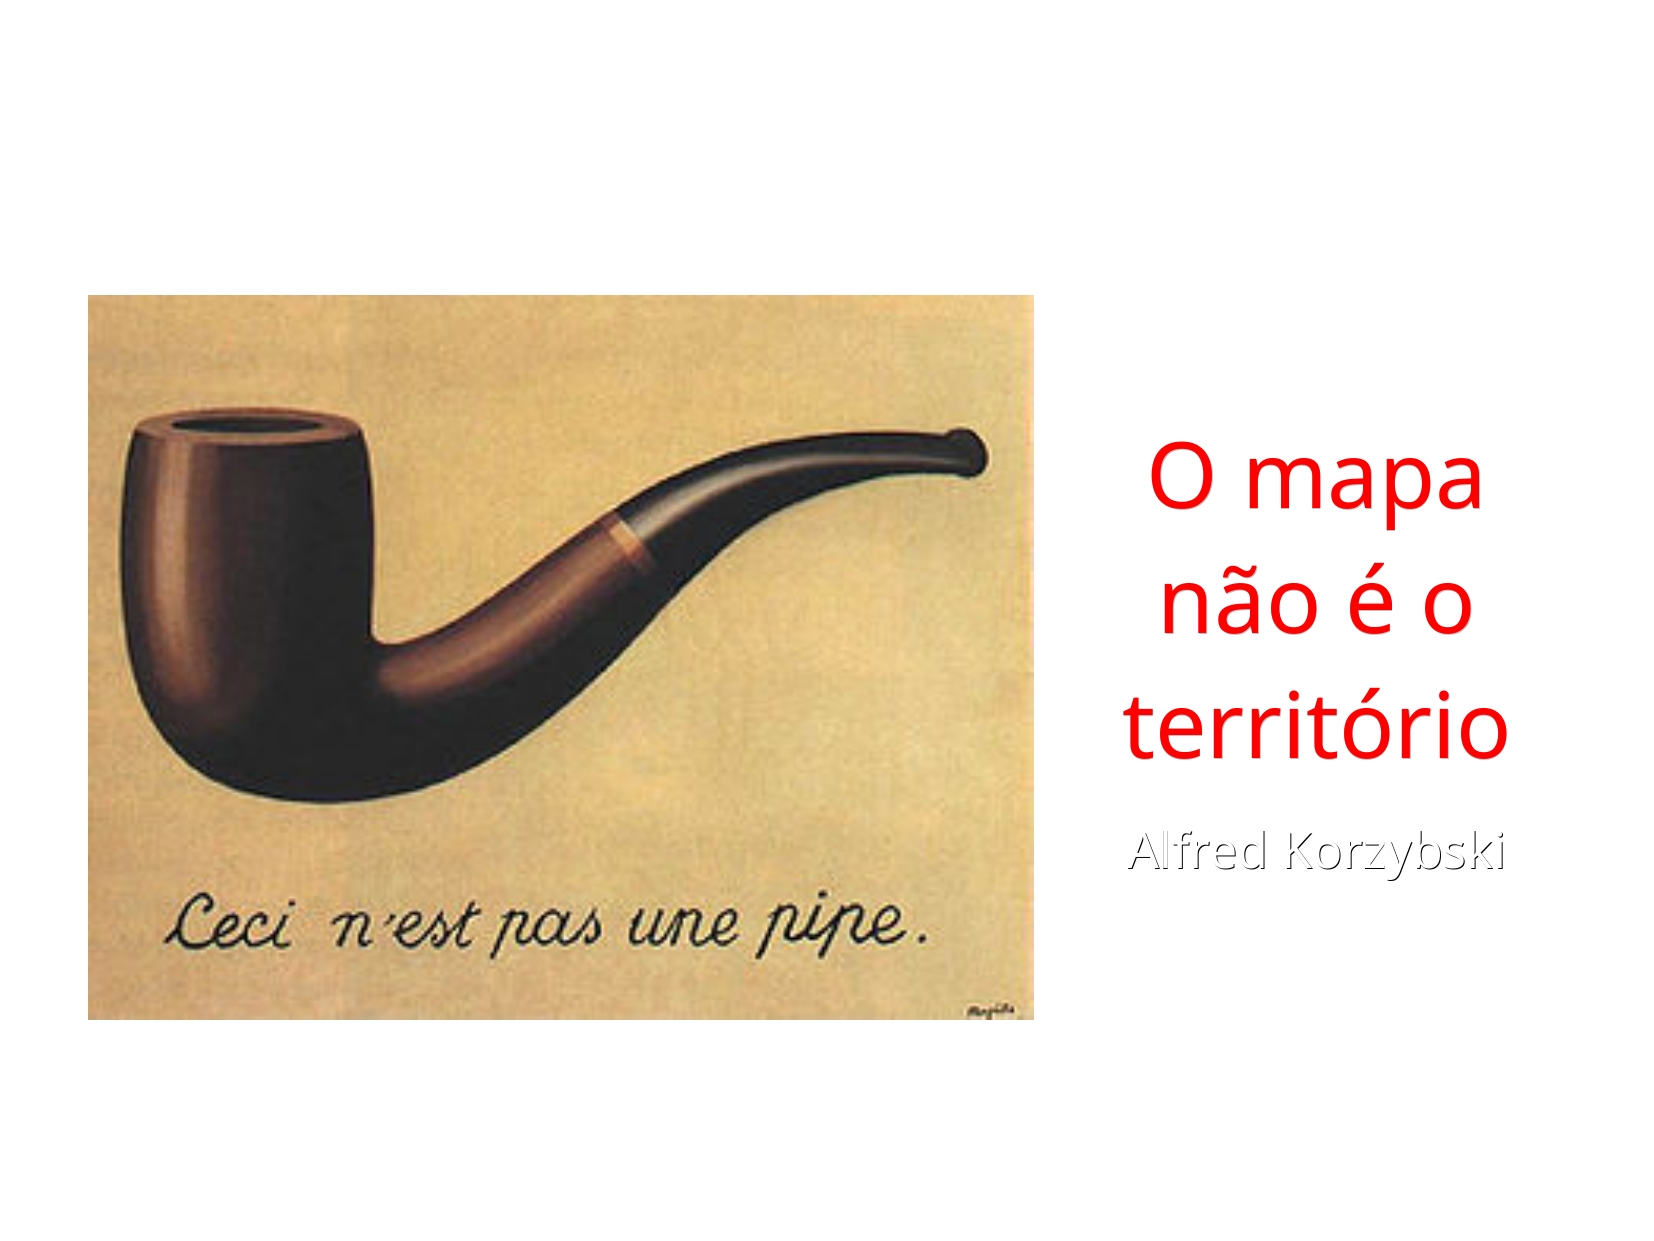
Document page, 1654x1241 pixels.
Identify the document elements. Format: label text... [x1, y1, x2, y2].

picture [88, 295, 1034, 1020]
list O mapa não é o território Alfred Korzybski [1063, 290, 1572, 1109]
